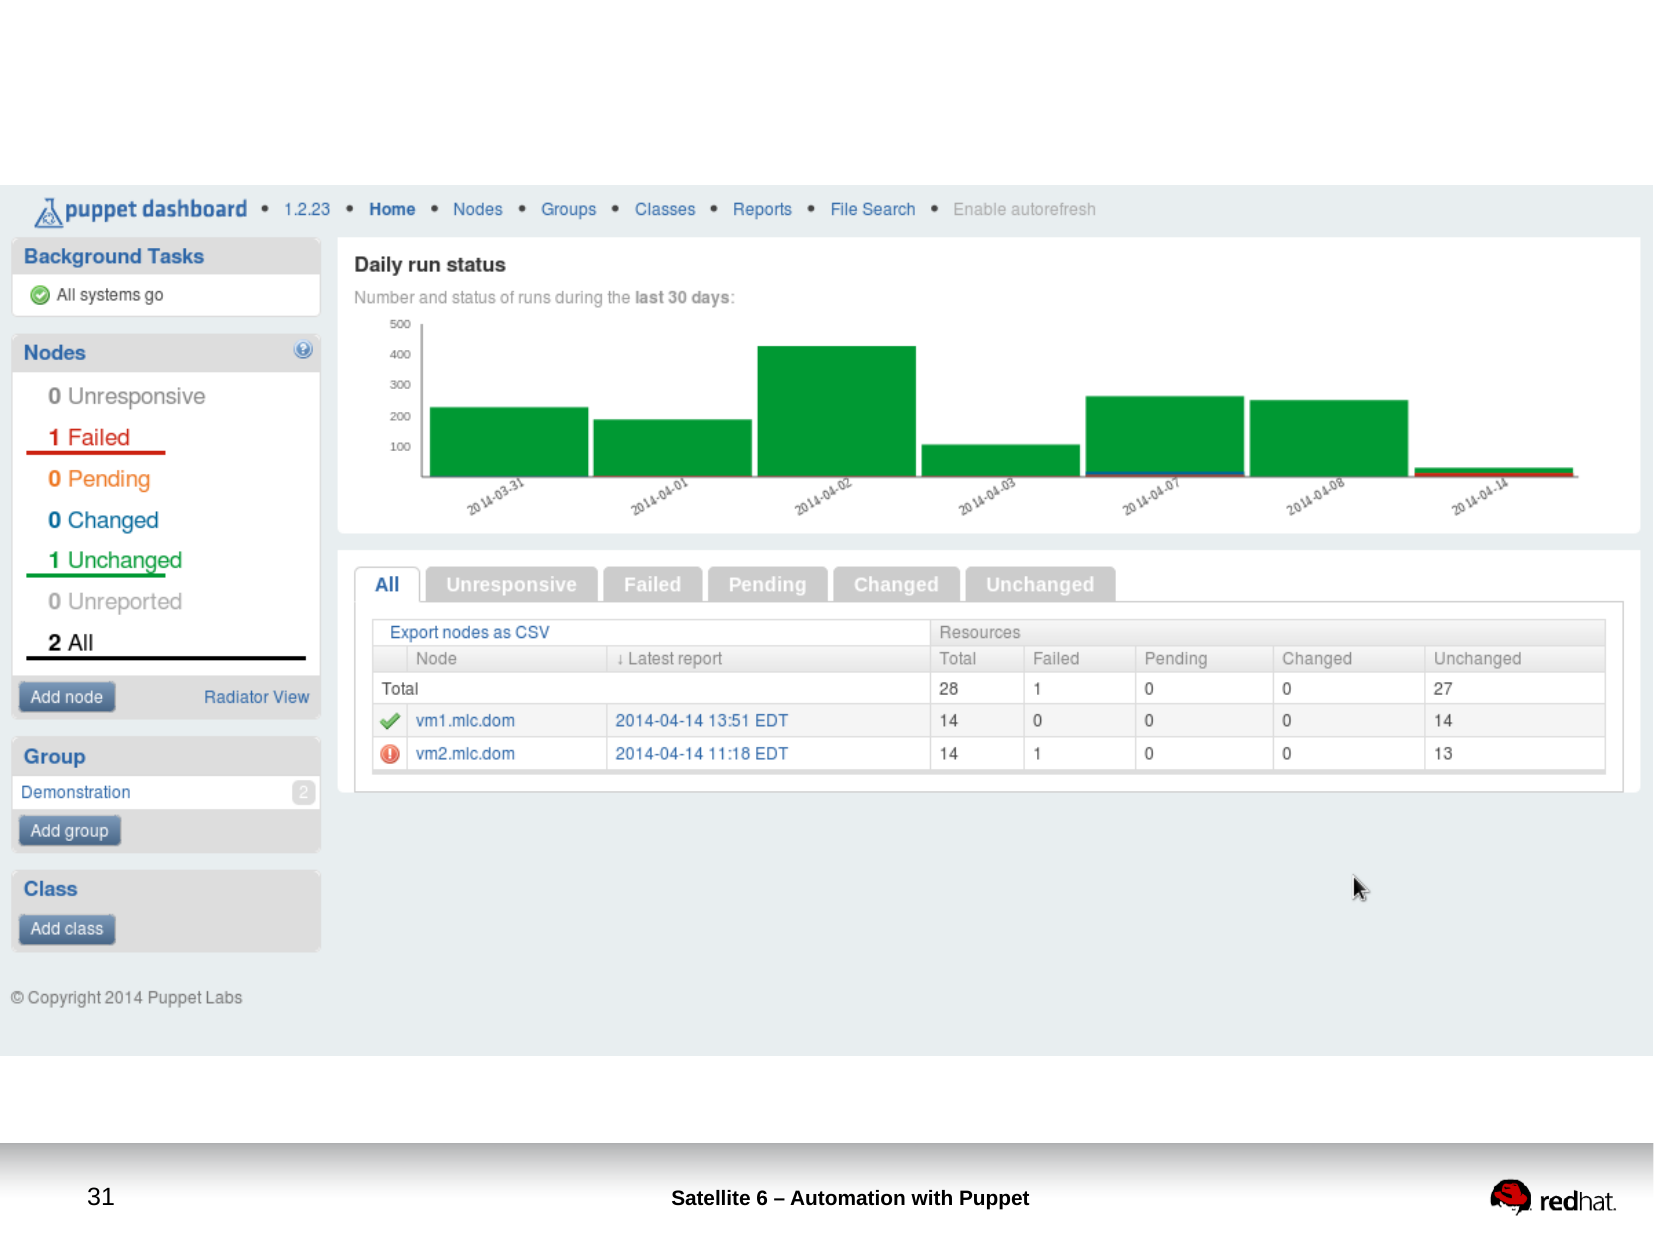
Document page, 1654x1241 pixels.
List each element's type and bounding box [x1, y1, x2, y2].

picture [0, 1143, 1654, 1241]
picture [0, 185, 1653, 1056]
